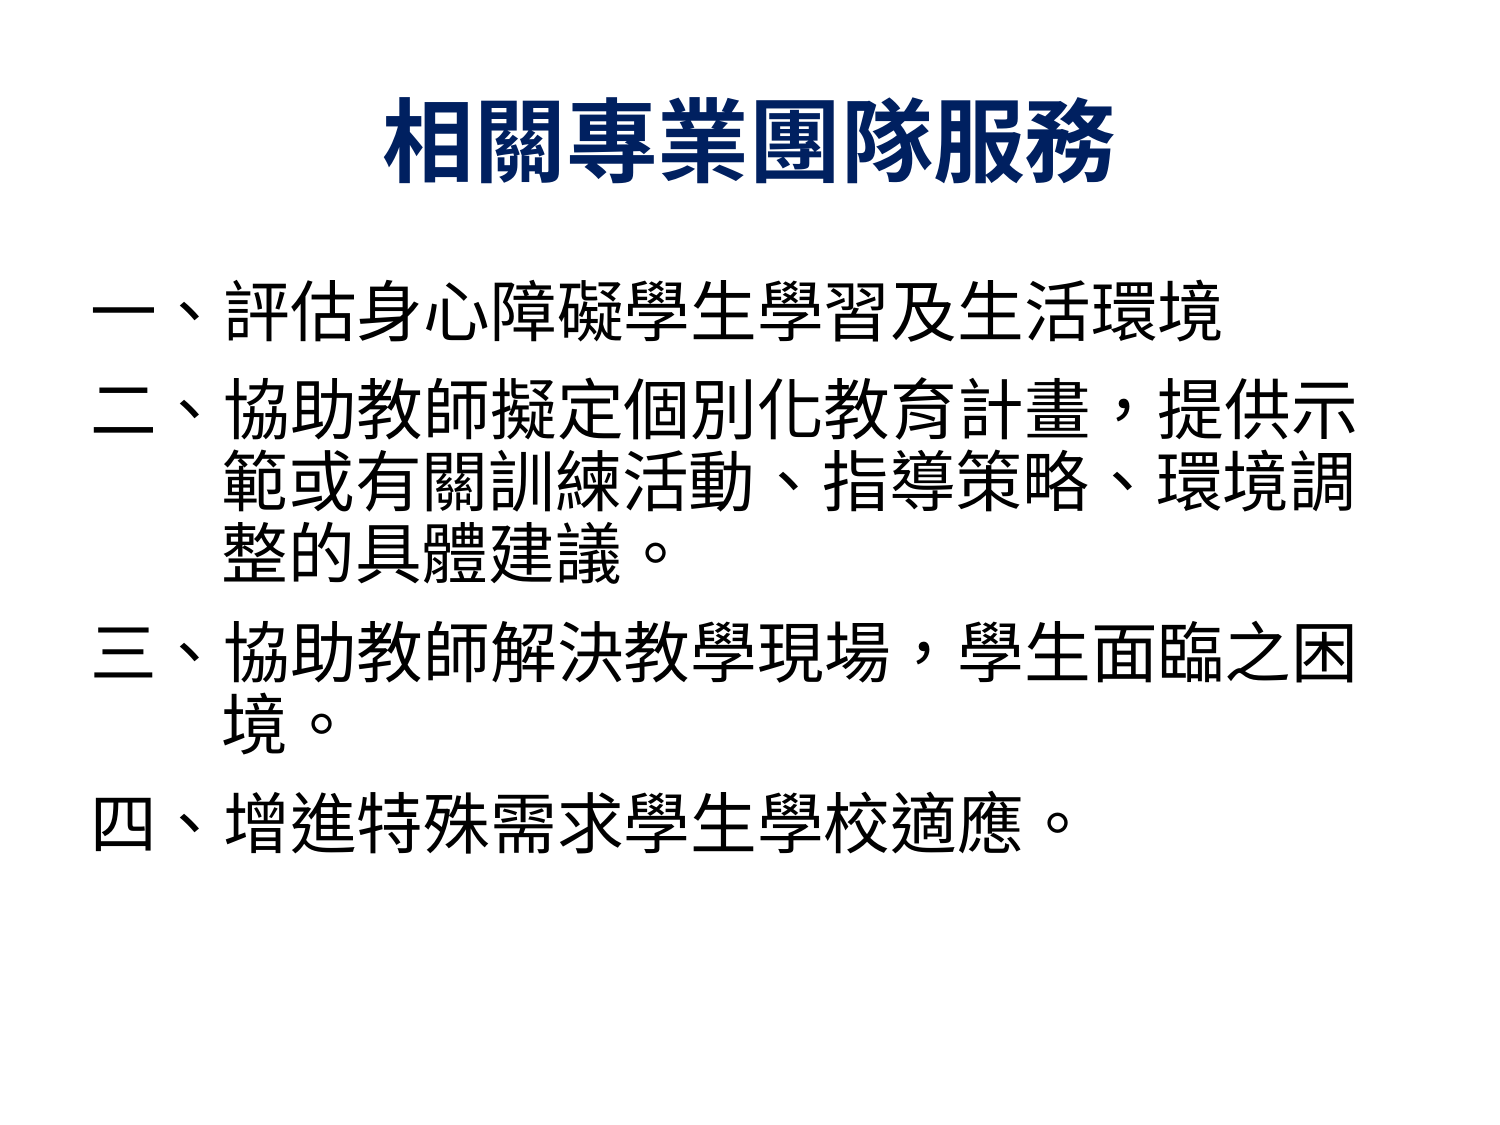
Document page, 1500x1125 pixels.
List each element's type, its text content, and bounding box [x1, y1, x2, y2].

title 相關專業團隊服務 [75, 45, 1425, 233]
list 一、評估身心障礙學生學習及生活環境 二、協助教師擬定個別化教育計畫，提供示範或有關訓練活動、指導策略、環境調整的具體建議。 三、協助教師解決教學現場，學生面臨之困境。 四、增進特殊需求學生學校適應。 [75, 262, 1425, 1005]
